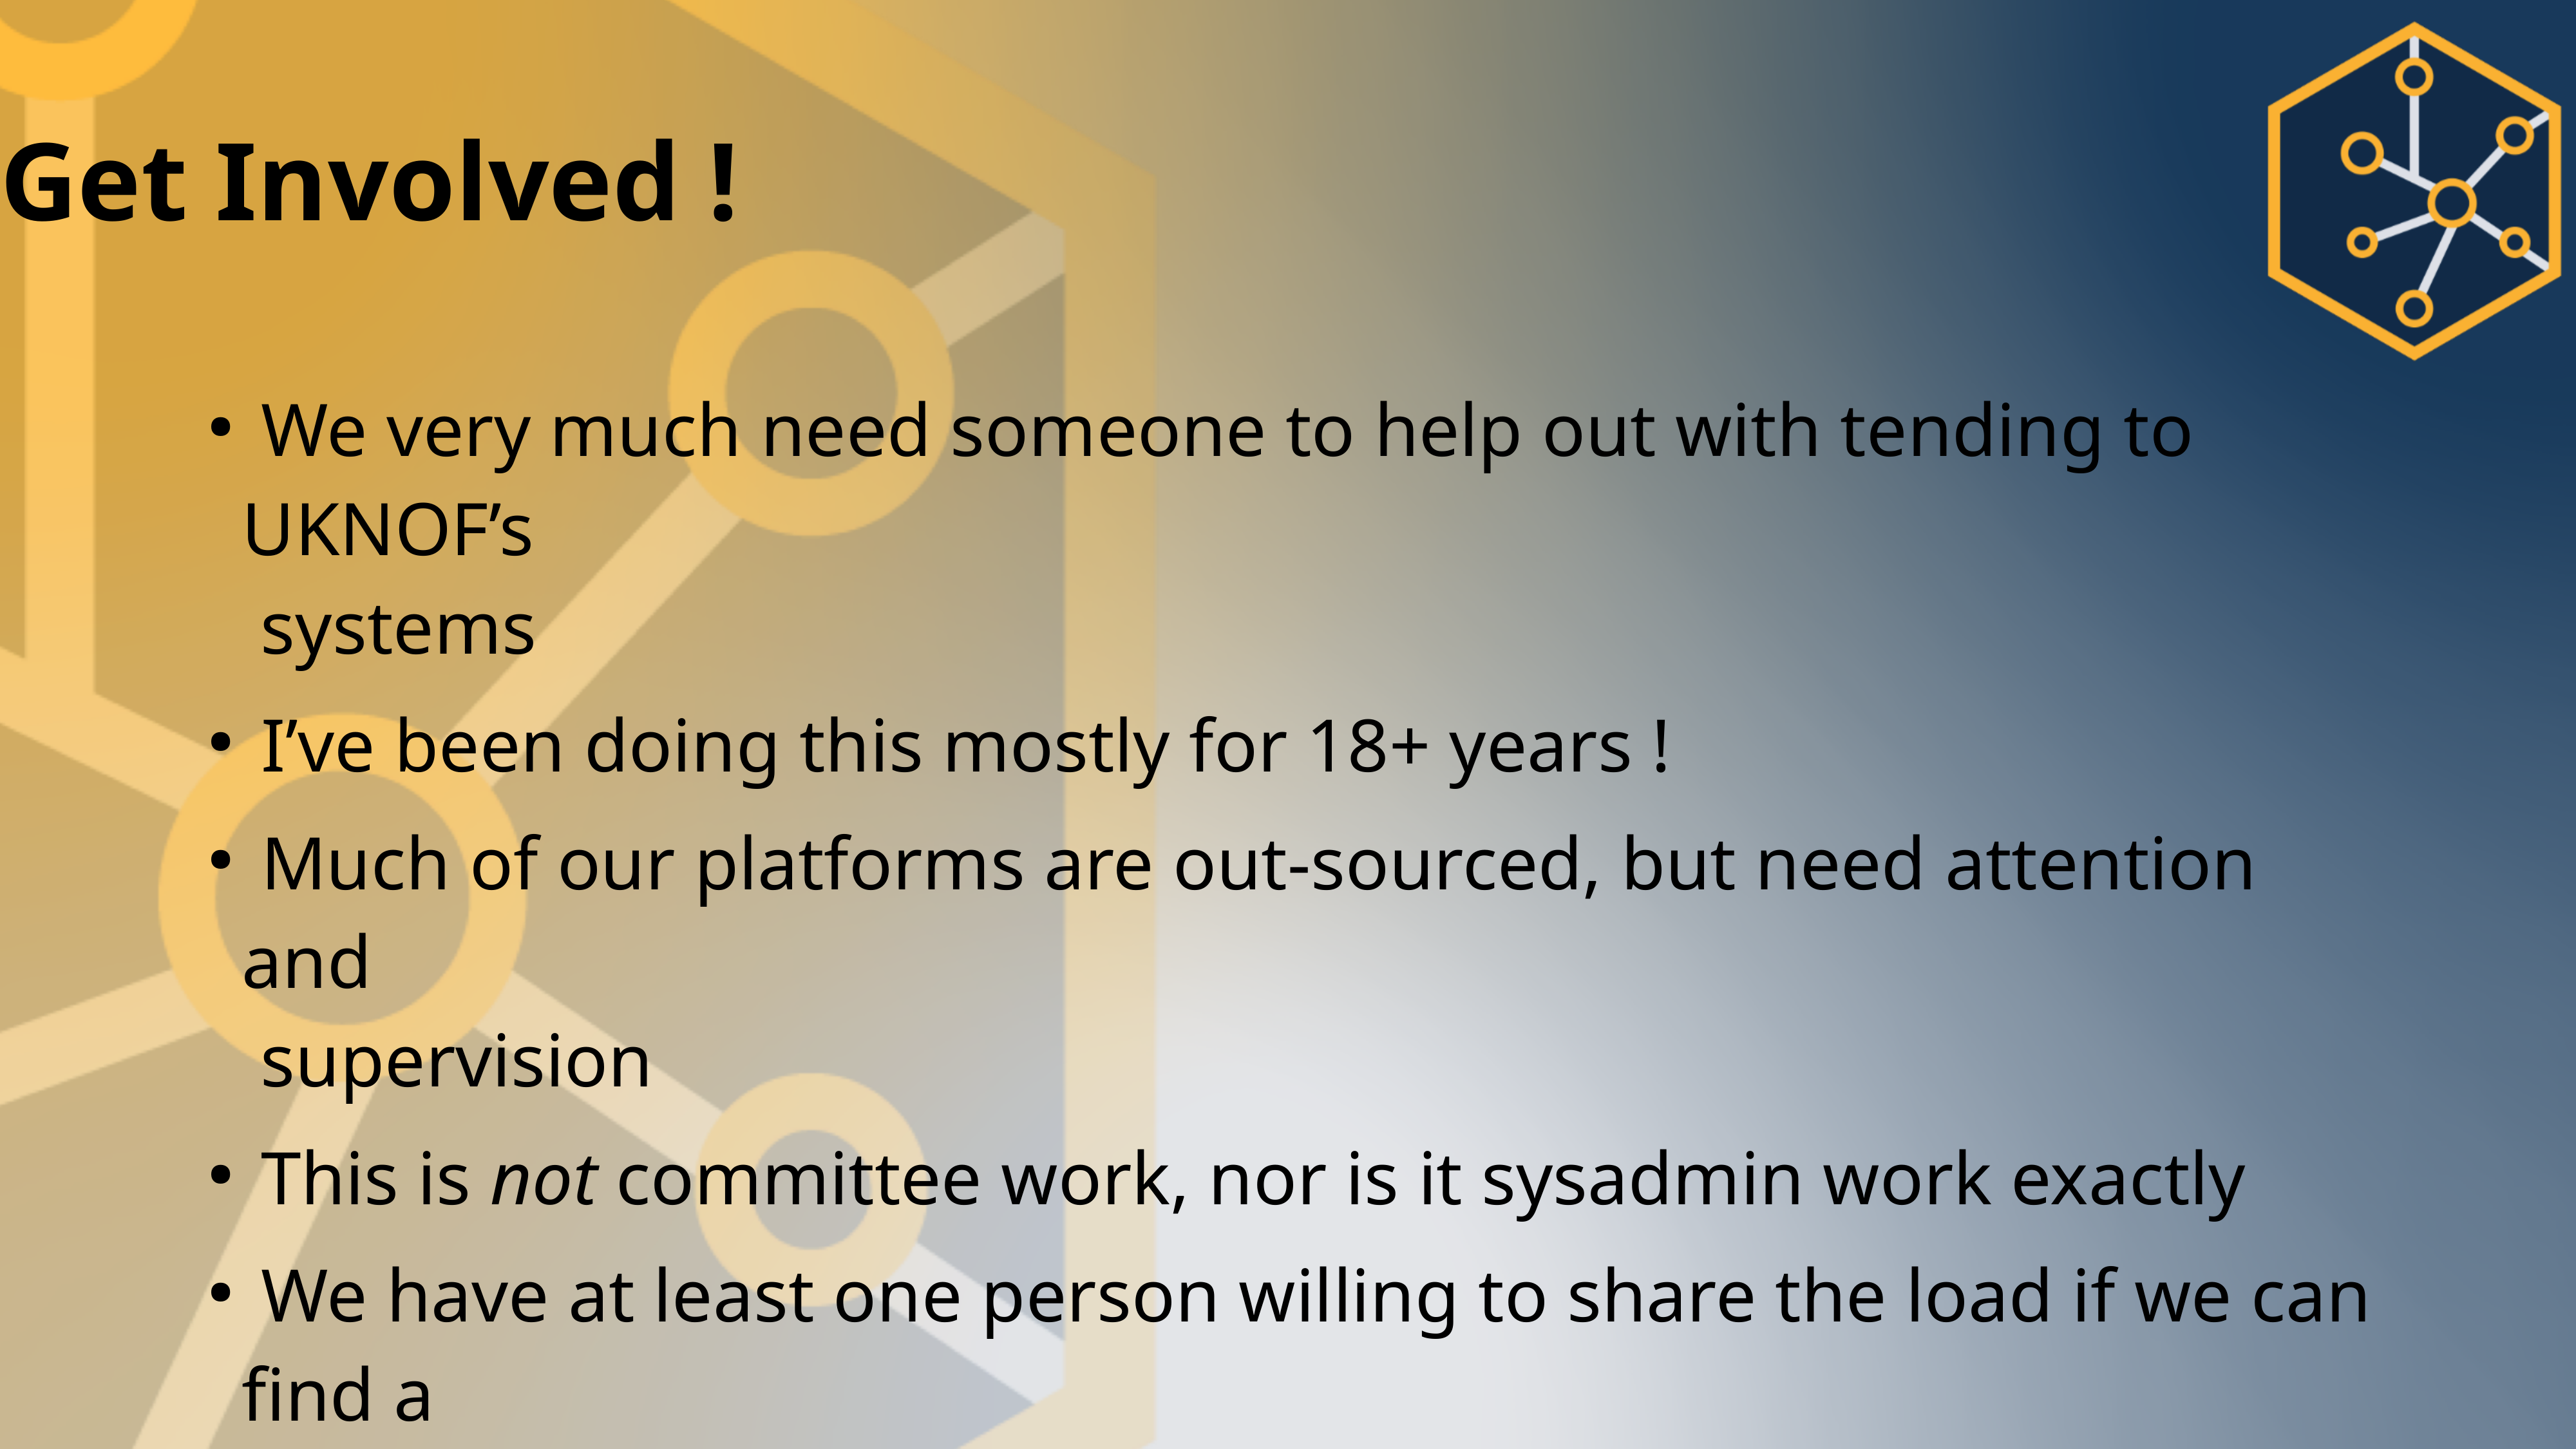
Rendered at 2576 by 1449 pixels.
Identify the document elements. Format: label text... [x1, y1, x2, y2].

picture [0, 0, 2576, 1449]
list We very much need someone to help out with tending to UKNOF’s systems I’ve been doing this mostly for 18+ years ! Much of our platforms are out-sourced, but need attention and supervision This is not committee work, nor is it sysadmin work exactly We have at least one person willing to share the load if we can find a volunteer or two more Please talk to me or a Board member if you’re interested in helping or have questions [196, 379, 2380, 1220]
title Get Involved ! [0, 57, 1691, 300]
